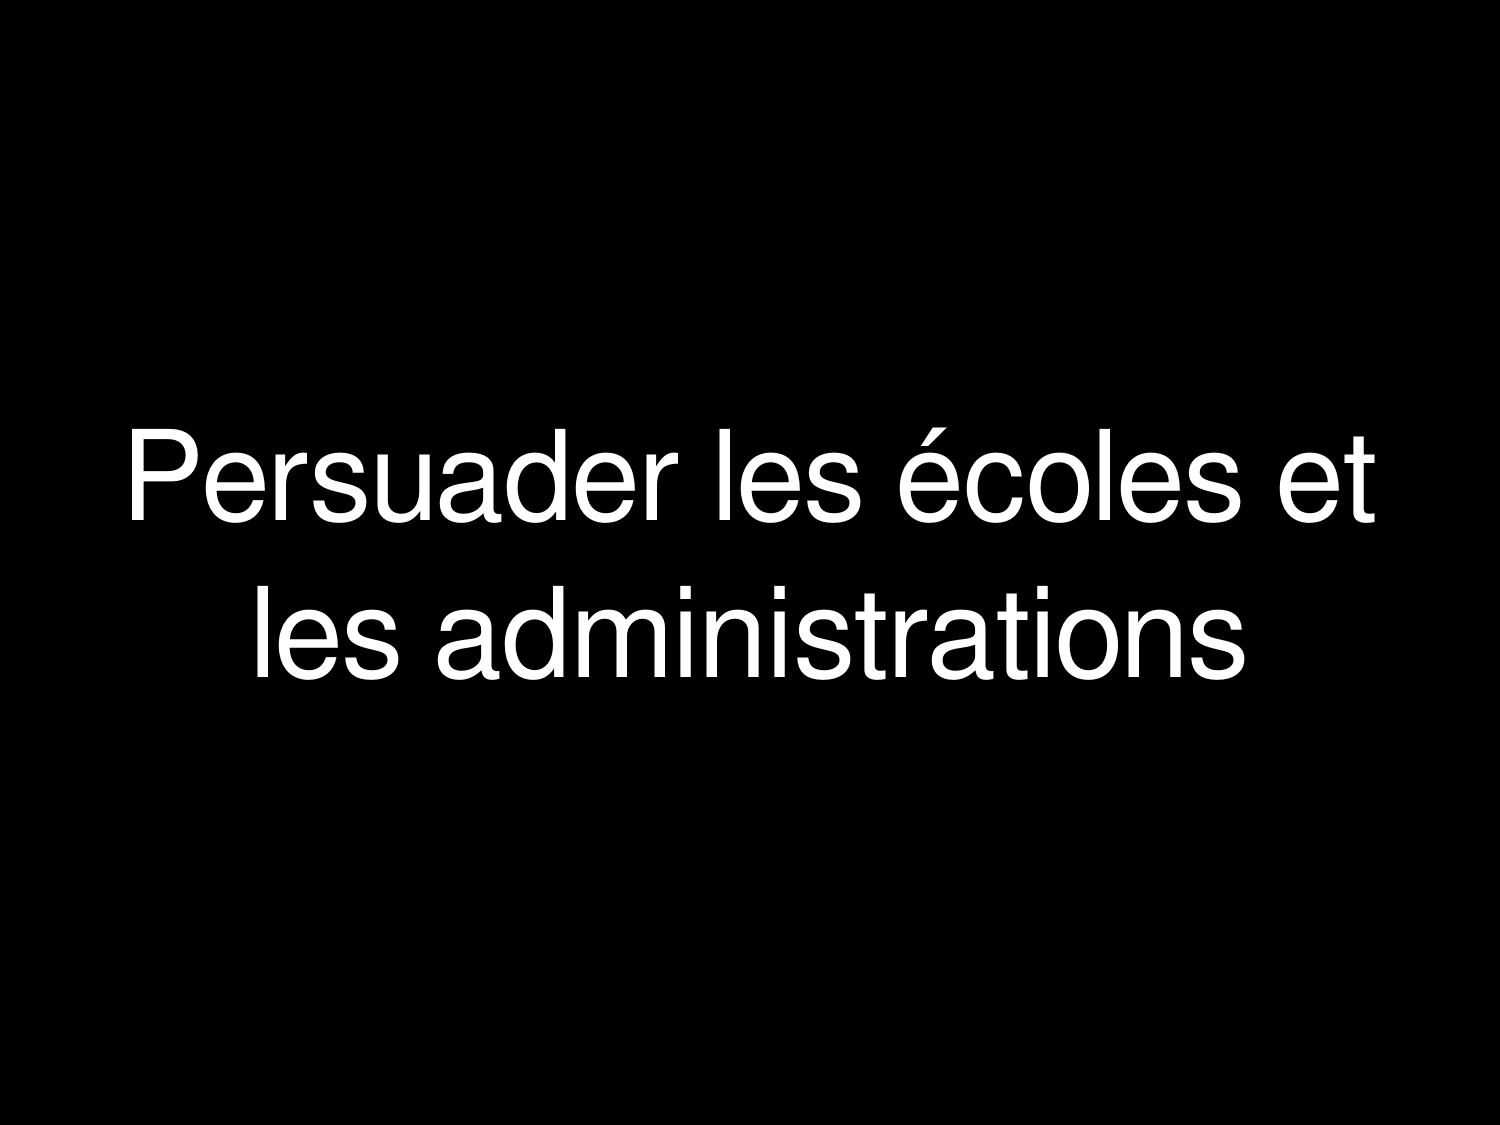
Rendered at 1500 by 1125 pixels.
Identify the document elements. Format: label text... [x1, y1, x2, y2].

text_box Persuader les écoles et les administrations [35, 233, 1465, 892]
